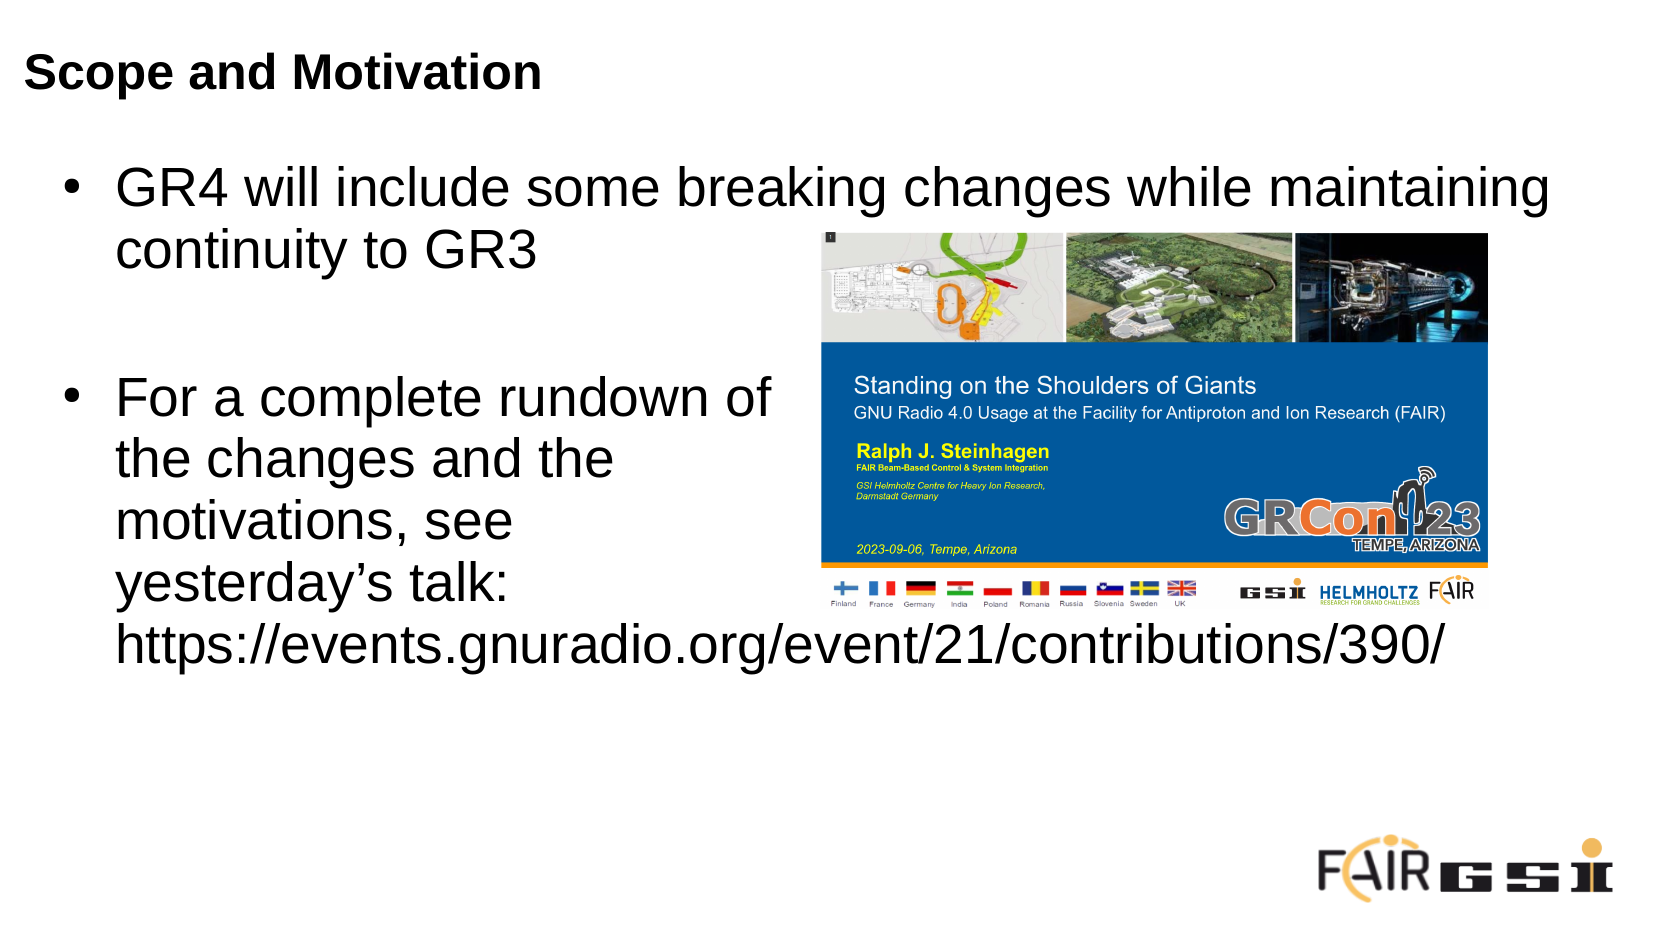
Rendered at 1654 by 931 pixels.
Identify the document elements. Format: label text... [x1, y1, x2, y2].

picture [1439, 836, 1615, 895]
picture [1318, 833, 1430, 904]
picture [820, 232, 1489, 609]
list GR4 will include some breaking changes while maintaining continuity to GR3 For a complete rundown of the changes and the motivations, see yesterday’s talk: https://events.gnuradio.org/event/21/contributions/390/ [44, 156, 1610, 827]
title Scope and Motivation [23, 5, 1638, 139]
